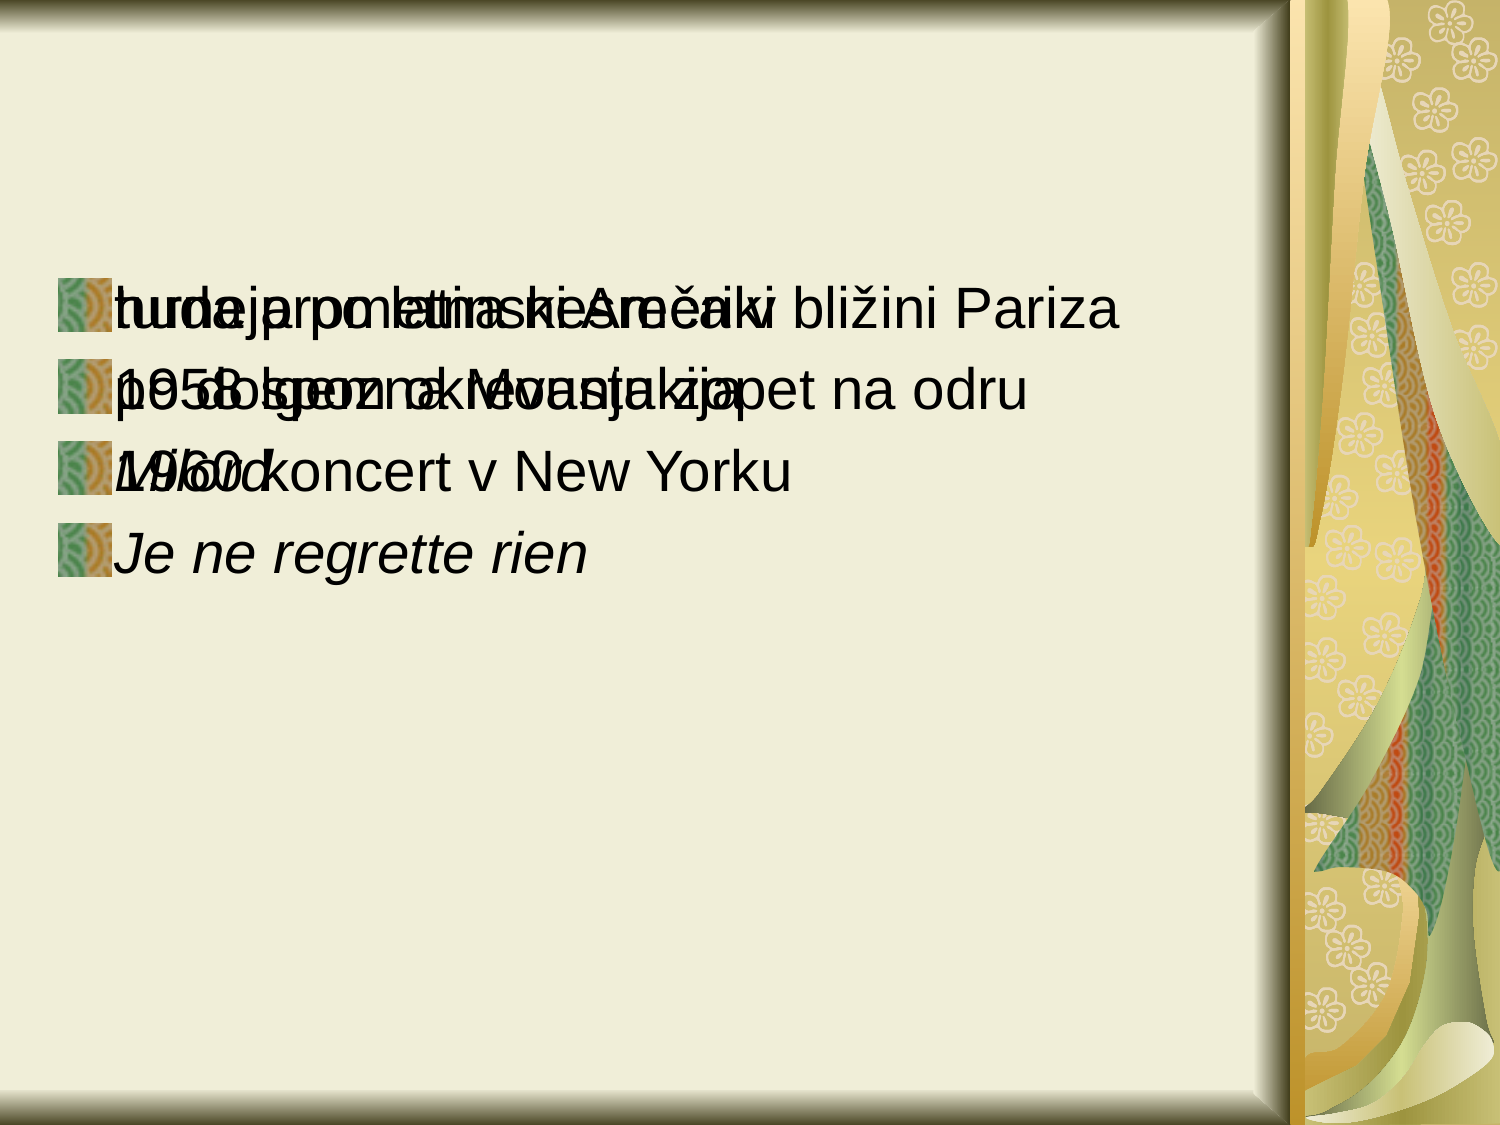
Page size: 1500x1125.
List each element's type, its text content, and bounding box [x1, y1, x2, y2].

list huda prometna nesreča v bližini Pariza po dolgem okrevanju zopet na odru 1960 koncert v New Yorku [43, 262, 1255, 1000]
picture [1314, 144, 1500, 936]
